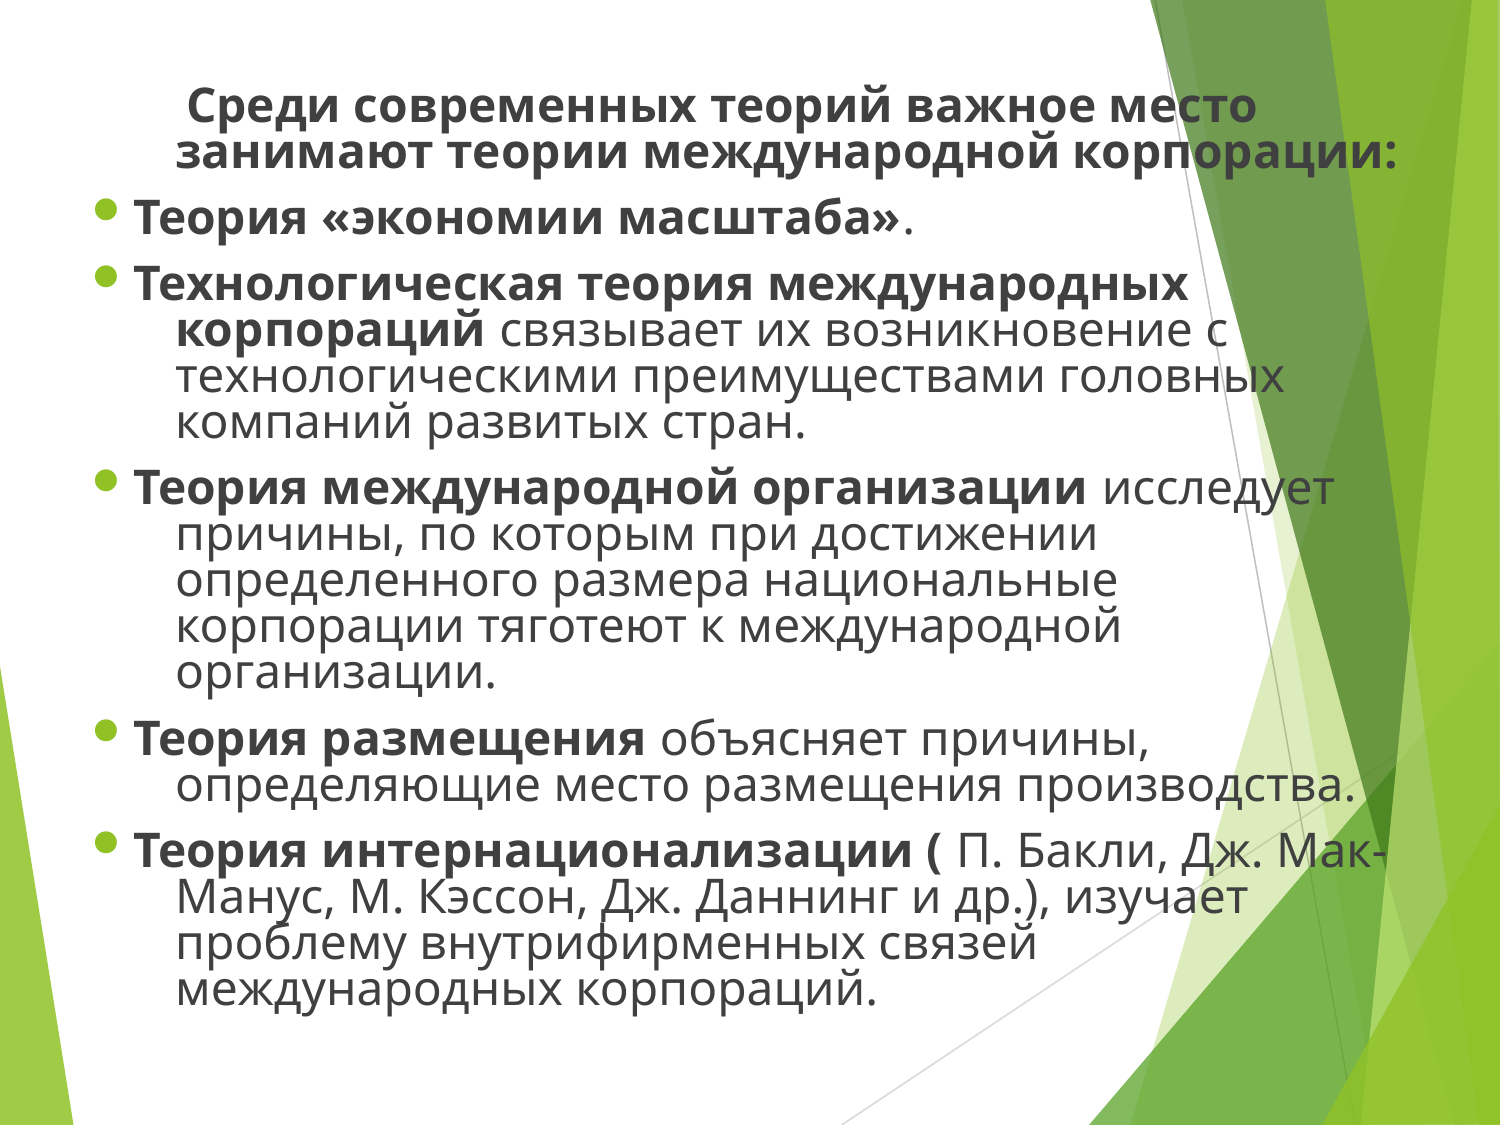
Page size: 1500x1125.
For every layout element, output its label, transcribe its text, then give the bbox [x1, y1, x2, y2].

list Среди современных теорий важное место занимают теории международной корпорации: Теория «экономии масштаба». Технологическая теория международных корпораций связывает их возникновение с технологическими преимуществами головных компаний развитых стран. Теория международной организации исследует причины, по которым при достижении определенного размера национальные корпорации тяготеют к международной организации. Теория размещения объясняет причины, определяющие место размещения производства. Теория интернационализации ( П. Бакли, Дж. Мак-Манус, М. Кэссон, Дж. Даннинг и др.), изучает проблему внутрифирменных связей международных корпораций. [76, 78, 1427, 1047]
